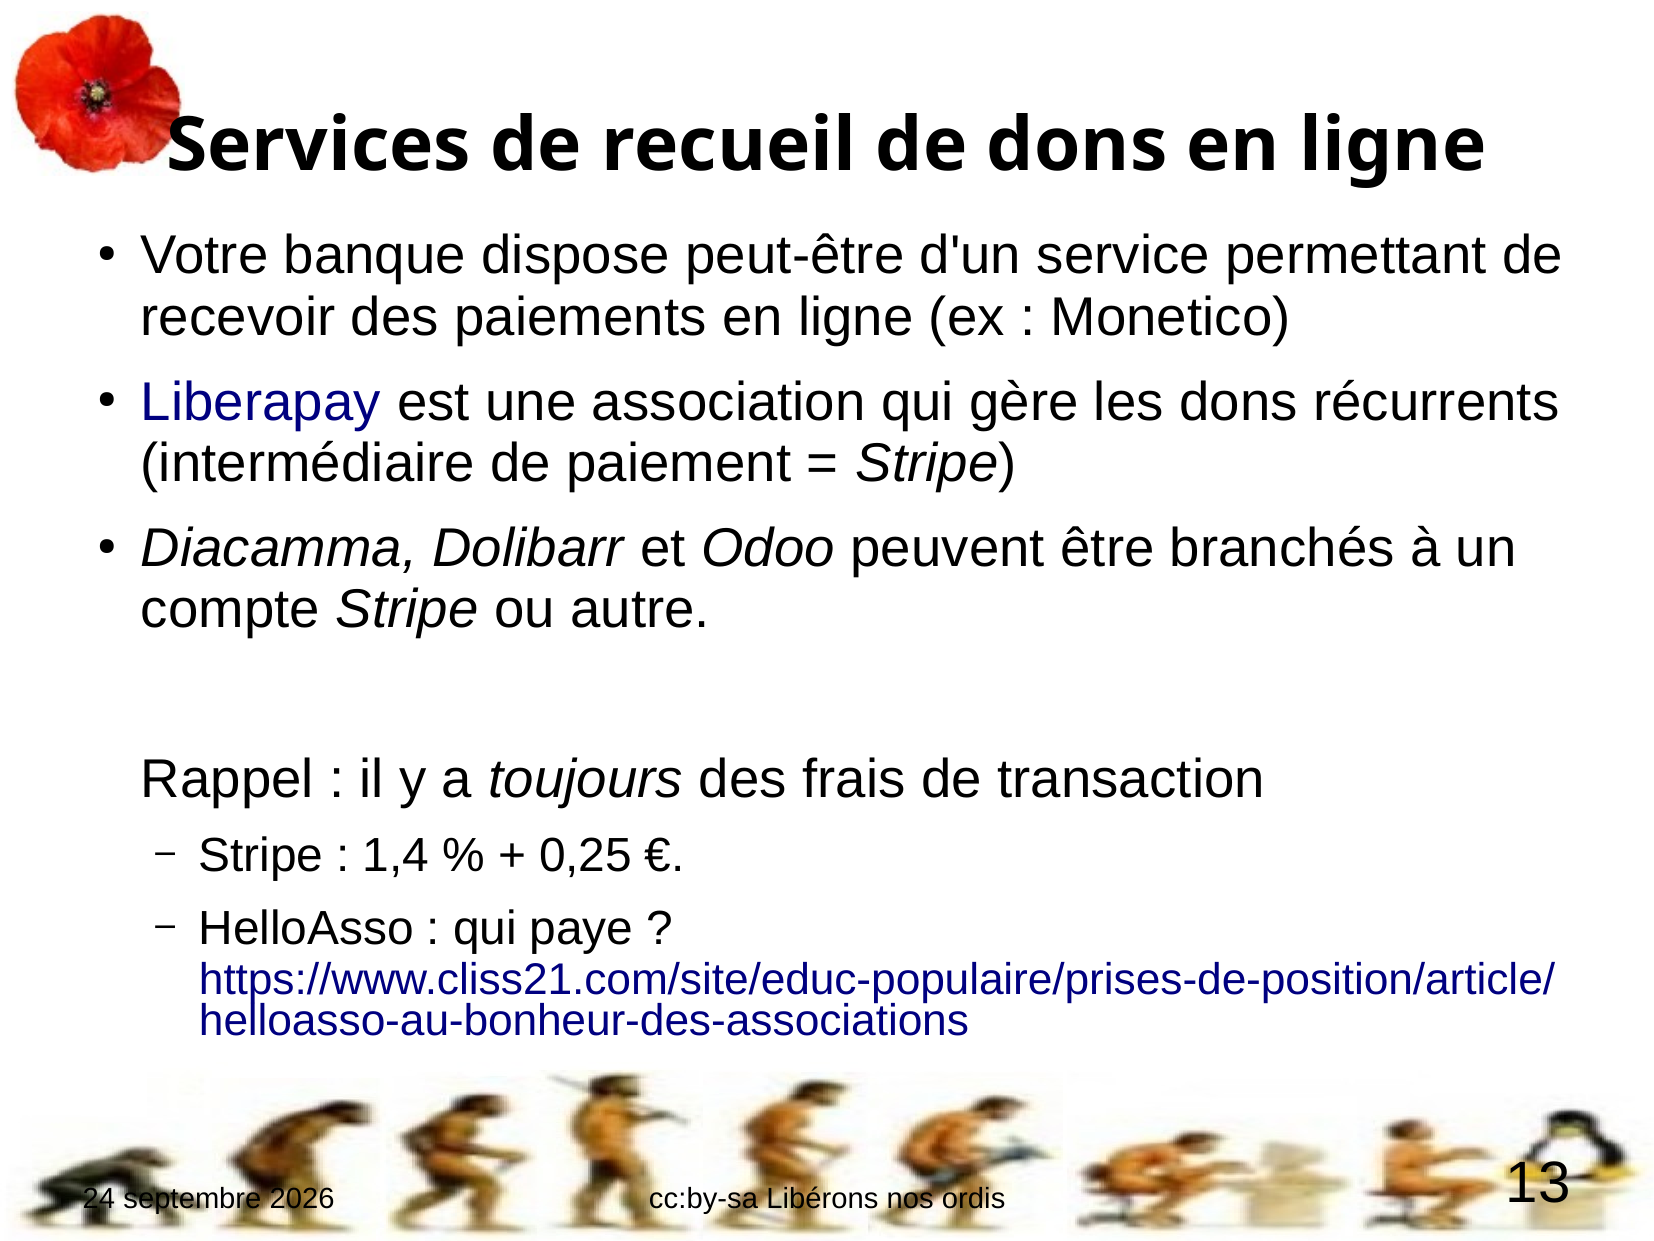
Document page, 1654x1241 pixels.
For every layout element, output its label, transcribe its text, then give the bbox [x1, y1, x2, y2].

title Services de recueil de dons en ligne [82, 82, 1571, 201]
picture [11, 11, 185, 176]
list Votre banque dispose peut-être d'un service permettant de recevoir des paiements en ligne (ex : Monetico) Liberapay est une association qui gère les dons récurrents (intermédiaire de paiement = Stripe) Diacamma, Dolibarr et Odoo peuvent être branchés à un compte Stripe ou autre. Rappel : il y a toujours des frais de transaction Stripe : 1,4 % + 0,25 €. HelloAsso : qui paye ? https://www.cliss21.com/site/educ-populaire/prises-de-position/article/helloasso-au-bonheur-des-associations [82, 224, 1571, 1063]
picture [0, 1062, 1654, 1241]
